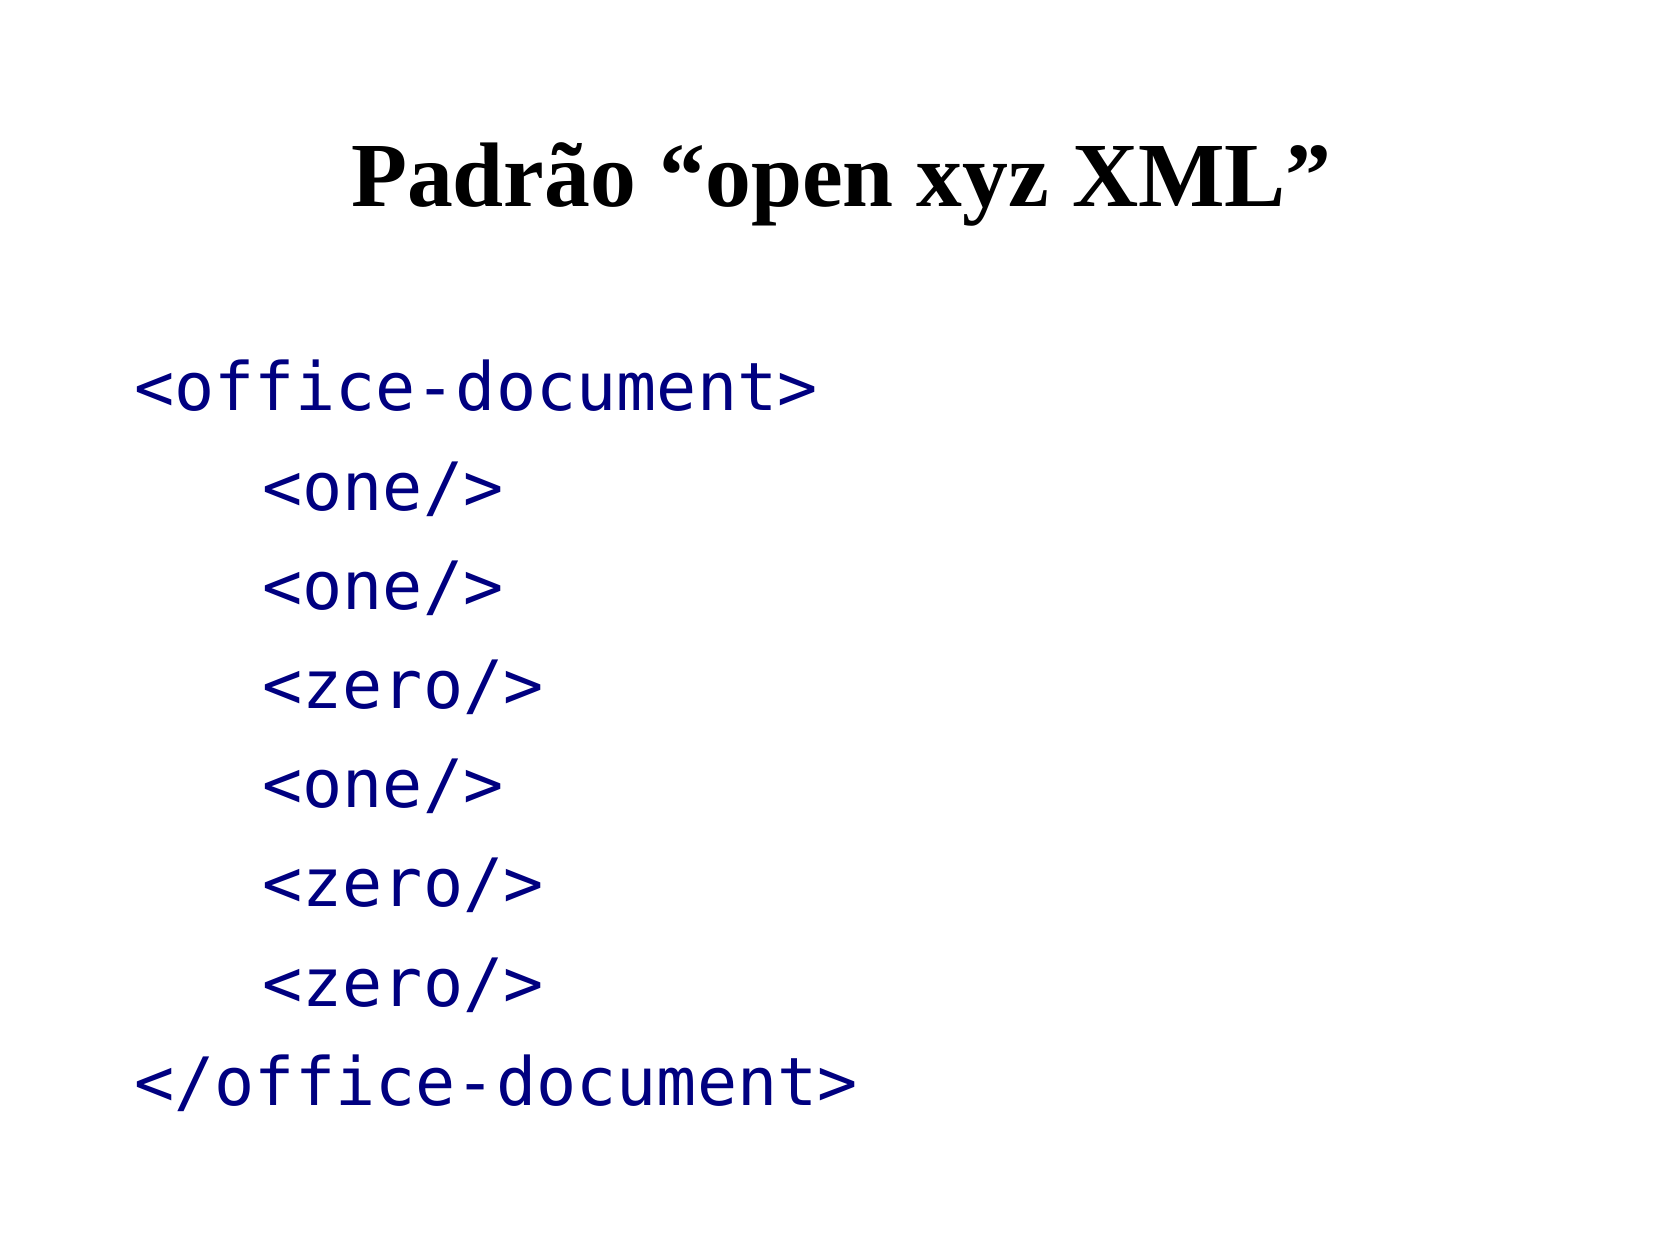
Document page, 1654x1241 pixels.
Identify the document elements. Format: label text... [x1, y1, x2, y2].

text_box <office-document> <one/> <one/> <zero/> <one/> <zero/> <zero/> </office-document> [125, 333, 1546, 1106]
title Padrão “open xyz XML” [204, 81, 1480, 269]
